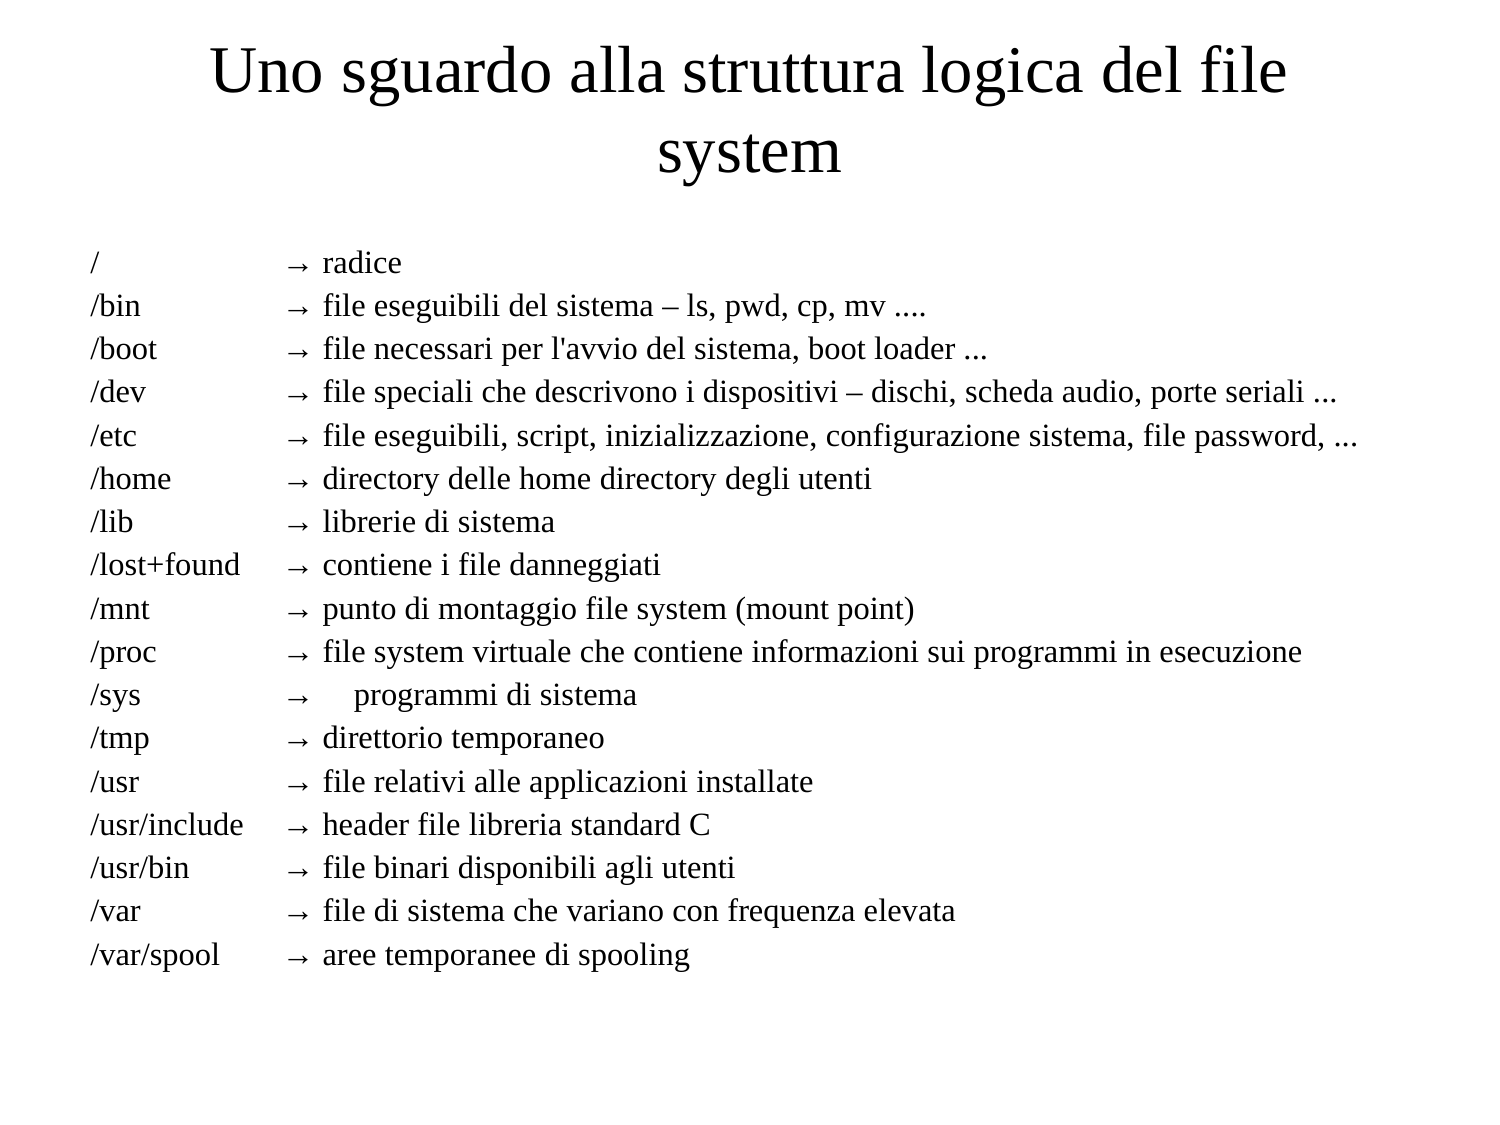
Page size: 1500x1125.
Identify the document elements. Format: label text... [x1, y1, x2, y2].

title Uno sguardo alla struttura logica del file system [112, 12, 1388, 201]
list / → radice /bin → file eseguibili del sistema – ls, pwd, cp, mv .... /boot → file necessari per l'avvio del sistema, boot loader ... /dev → file speciali che descrivono i dispositivi – dischi, scheda audio, porte seriali ... /etc → file eseguibili, script, inizializzazione, configurazione sistema, file password, ... /home → directory delle home directory degli utenti /lib → librerie di sistema /lost+found → contiene i file danneggiati /mnt → punto di montaggio file system (mount point) /proc → file system virtuale che contiene informazioni sui programmi in esecuzione /sys → programmi di sistema /tmp → direttorio temporaneo /usr → file relativi alle applicazioni installate /usr/include → header file libreria standard C /usr/bin → file binari disponibili agli utenti /var → file di sistema che variano con frequenza elevata /var/spool → aree temporanee di spooling [75, 237, 1500, 991]
